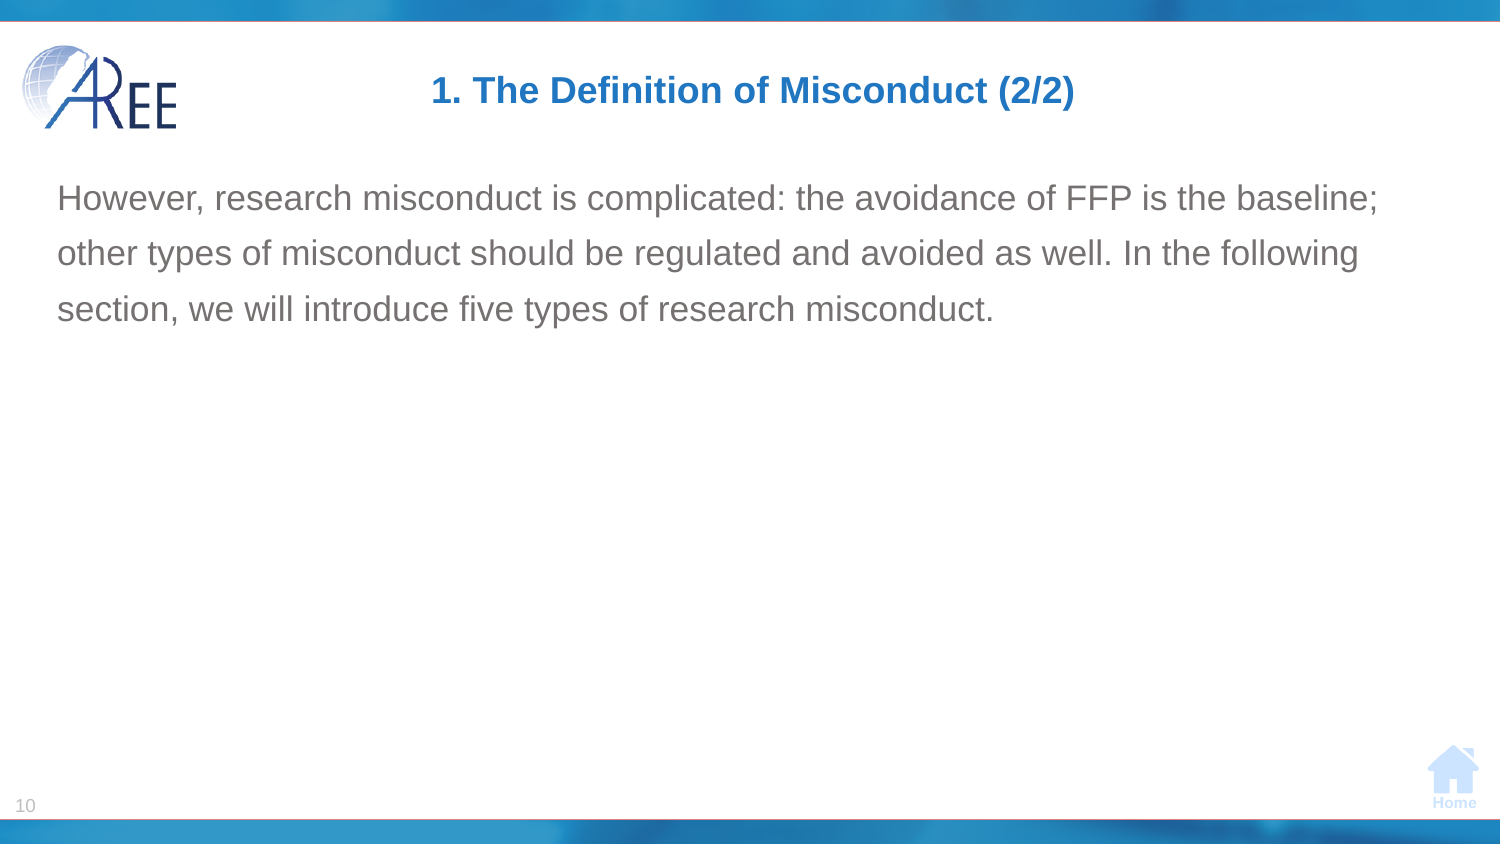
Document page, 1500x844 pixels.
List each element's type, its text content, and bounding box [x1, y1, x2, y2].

list However, research misconduct is complicated: the avoidance of FFP is the baseline; other types of misconduct should be regulated and avoided as well. In the following section, we will introduce five types of research misconduct. [42, 154, 1465, 783]
text_box 10 [0, 782, 338, 827]
title 1. The Definition of Misconduct (2/2) [415, 63, 1466, 155]
